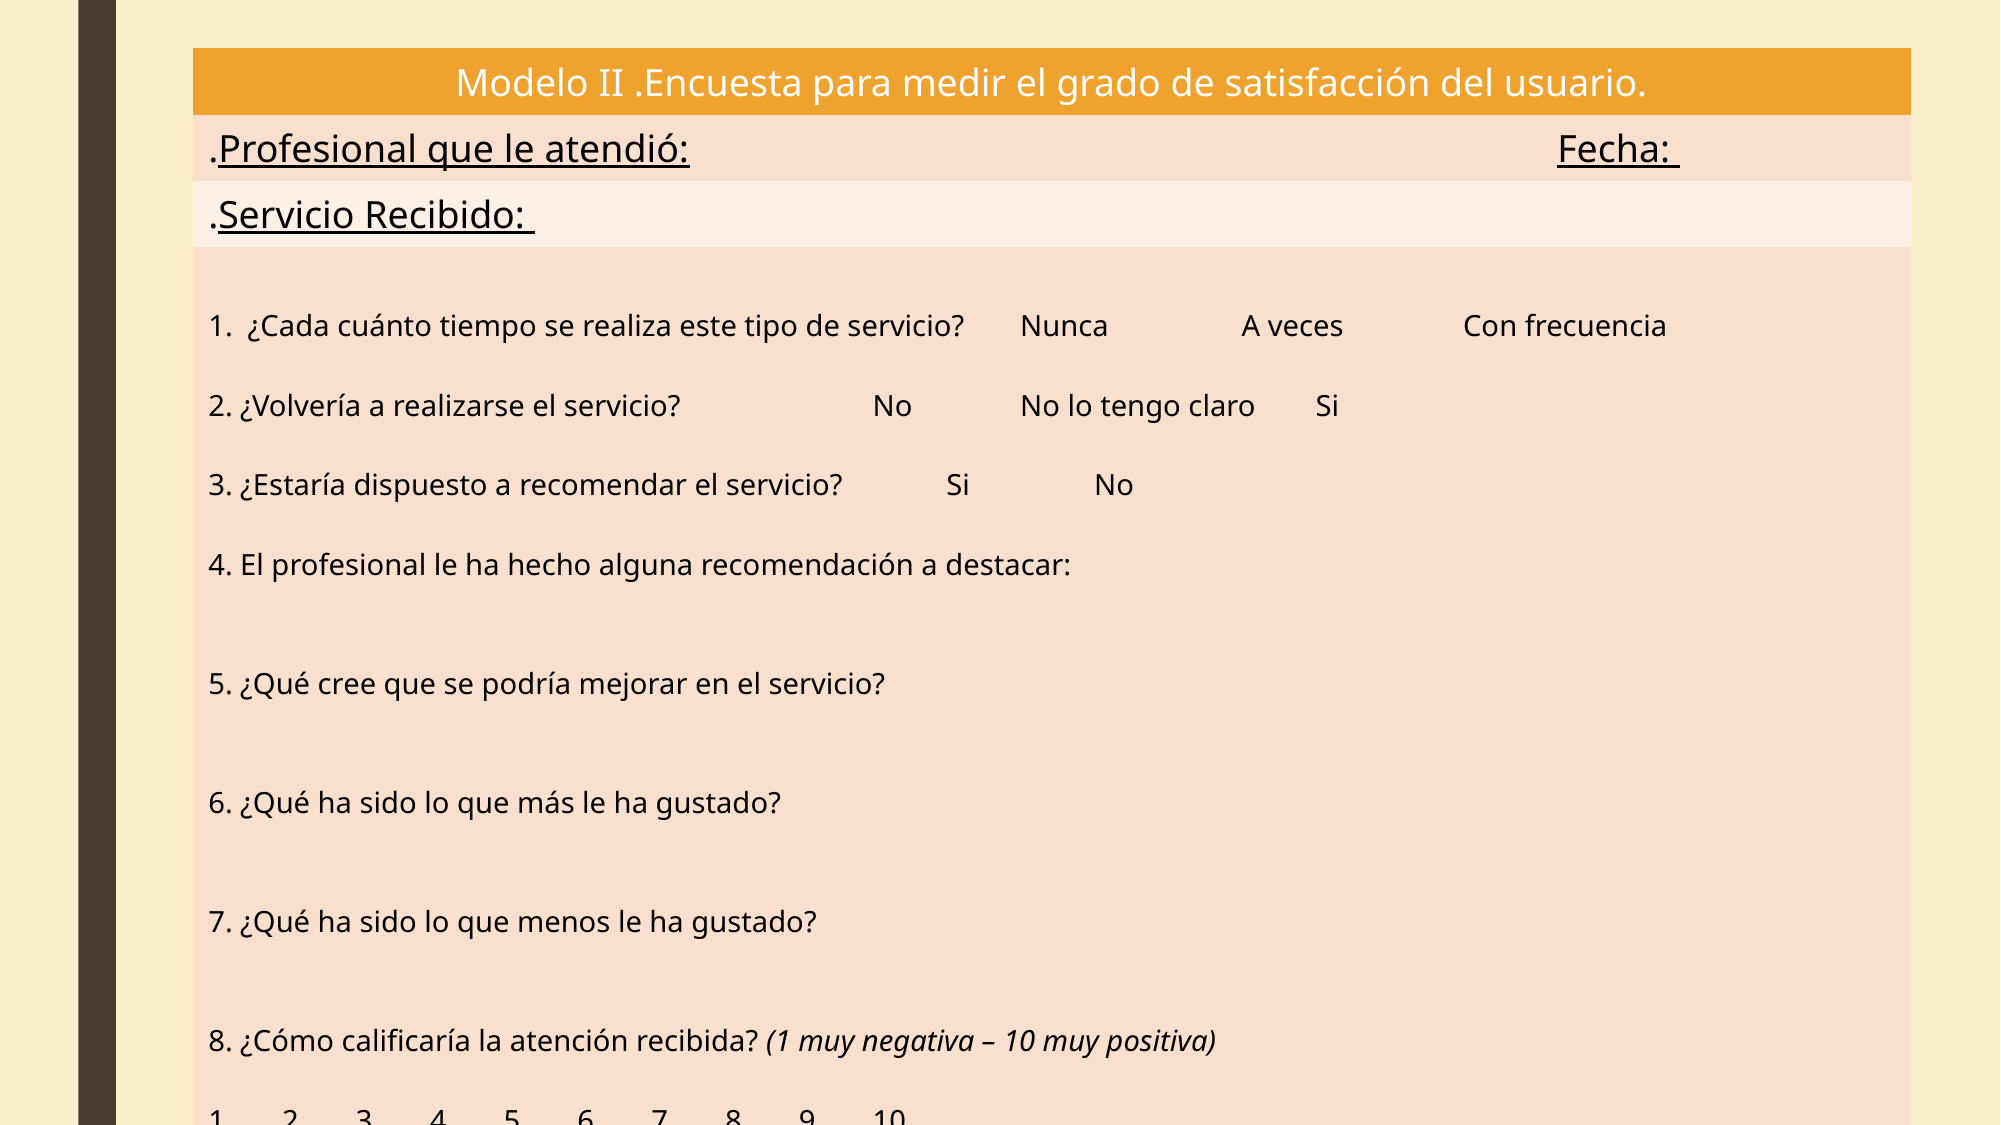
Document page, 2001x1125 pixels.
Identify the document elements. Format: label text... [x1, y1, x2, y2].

table_cell .Servicio Recibido: [193, 181, 1911, 247]
table_header Modelo II .Encuesta para medir el grado de satisfacción del usuario. [193, 48, 1911, 115]
table_cell .Profesional que le atendió: Fecha: [193, 115, 1911, 181]
table_cell 1. ¿Cada cuánto tiempo se realiza este tipo de servicio? Nunca A veces Con frecuencia 2. ¿Volvería a realizarse el servicio? No No lo tengo claro Si 3. ¿Estaría dispuesto a recomendar el servicio? Si No 4. El profesional le ha hecho alguna recomendación a destacar: 5. ¿Qué cree que se podría mejorar en el servicio? 6. ¿Qué ha sido lo que más le ha gustado? 7. ¿Qué ha sido lo que menos le ha gustado? 8. ¿Cómo calificaría la atención recibida? (1 muy negativa – 10 muy positiva) 1 2 3 4 5 6 7 8 9 10 Gracias por su atención [193, 247, 1911, 1125]
